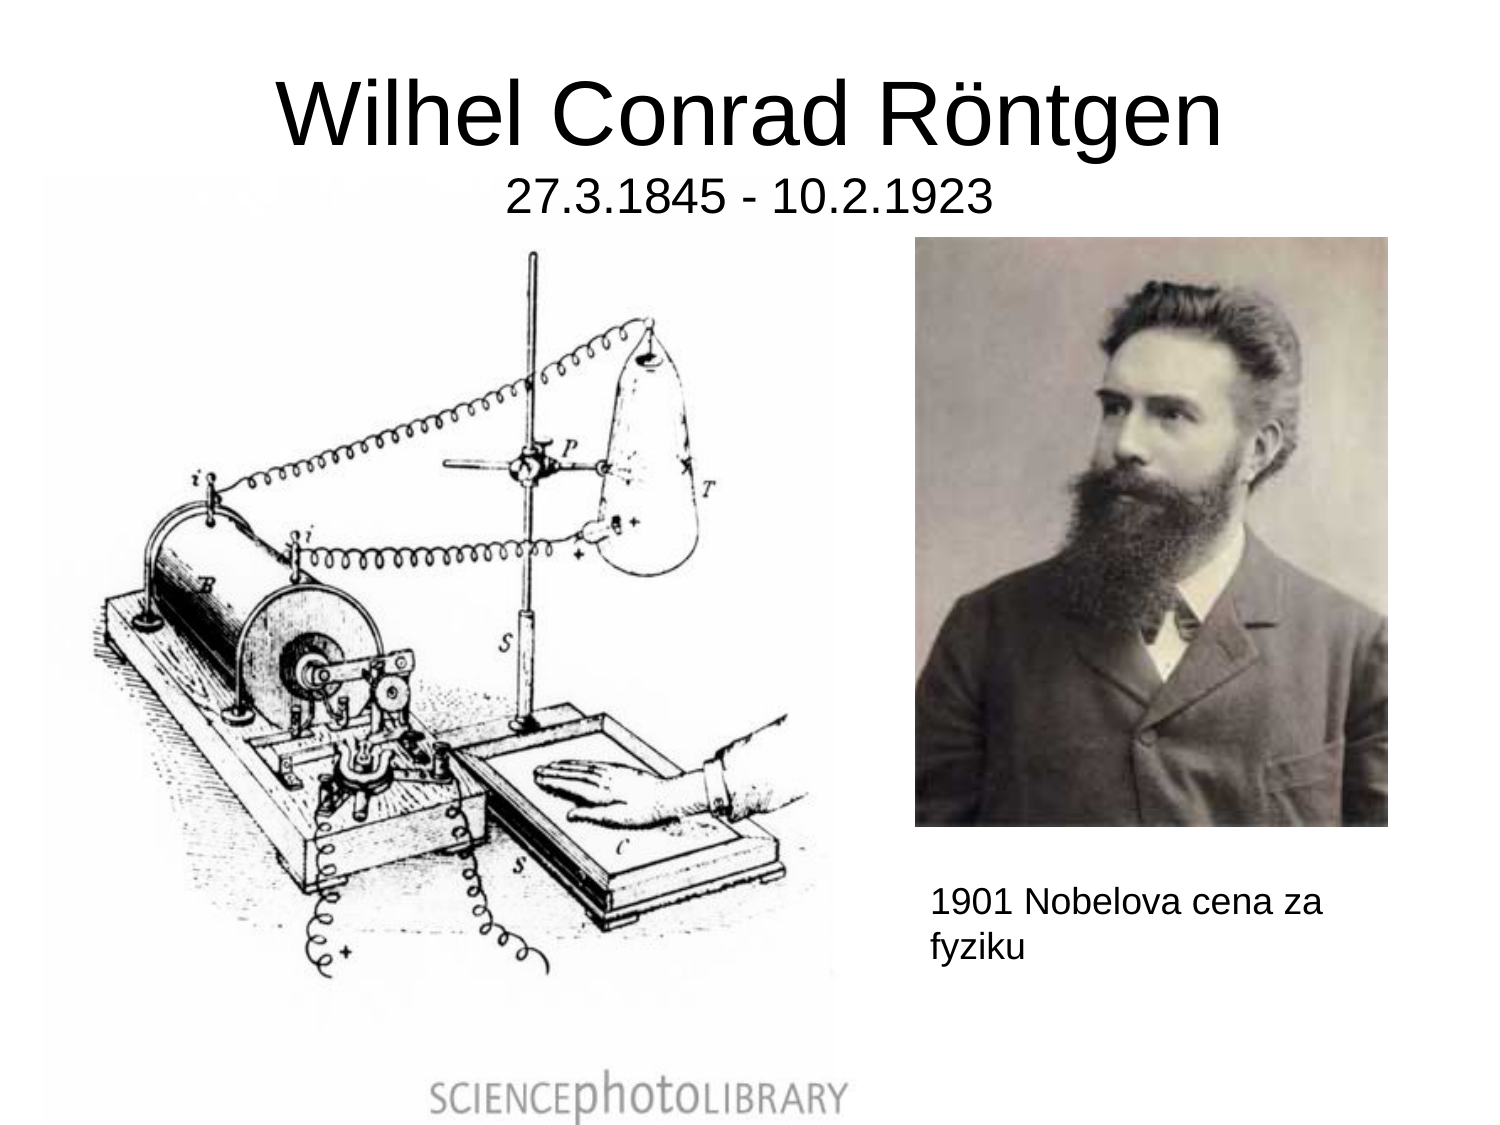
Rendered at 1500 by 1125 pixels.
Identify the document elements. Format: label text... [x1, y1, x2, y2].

text_box 1901 Nobelova cena za fyziku [915, 869, 1418, 975]
picture [915, 237, 1388, 827]
title Wilhel Conrad Röntgen 27.3.1845 - 10.2.1923 [75, 20, 1426, 257]
picture [22, 177, 857, 1125]
